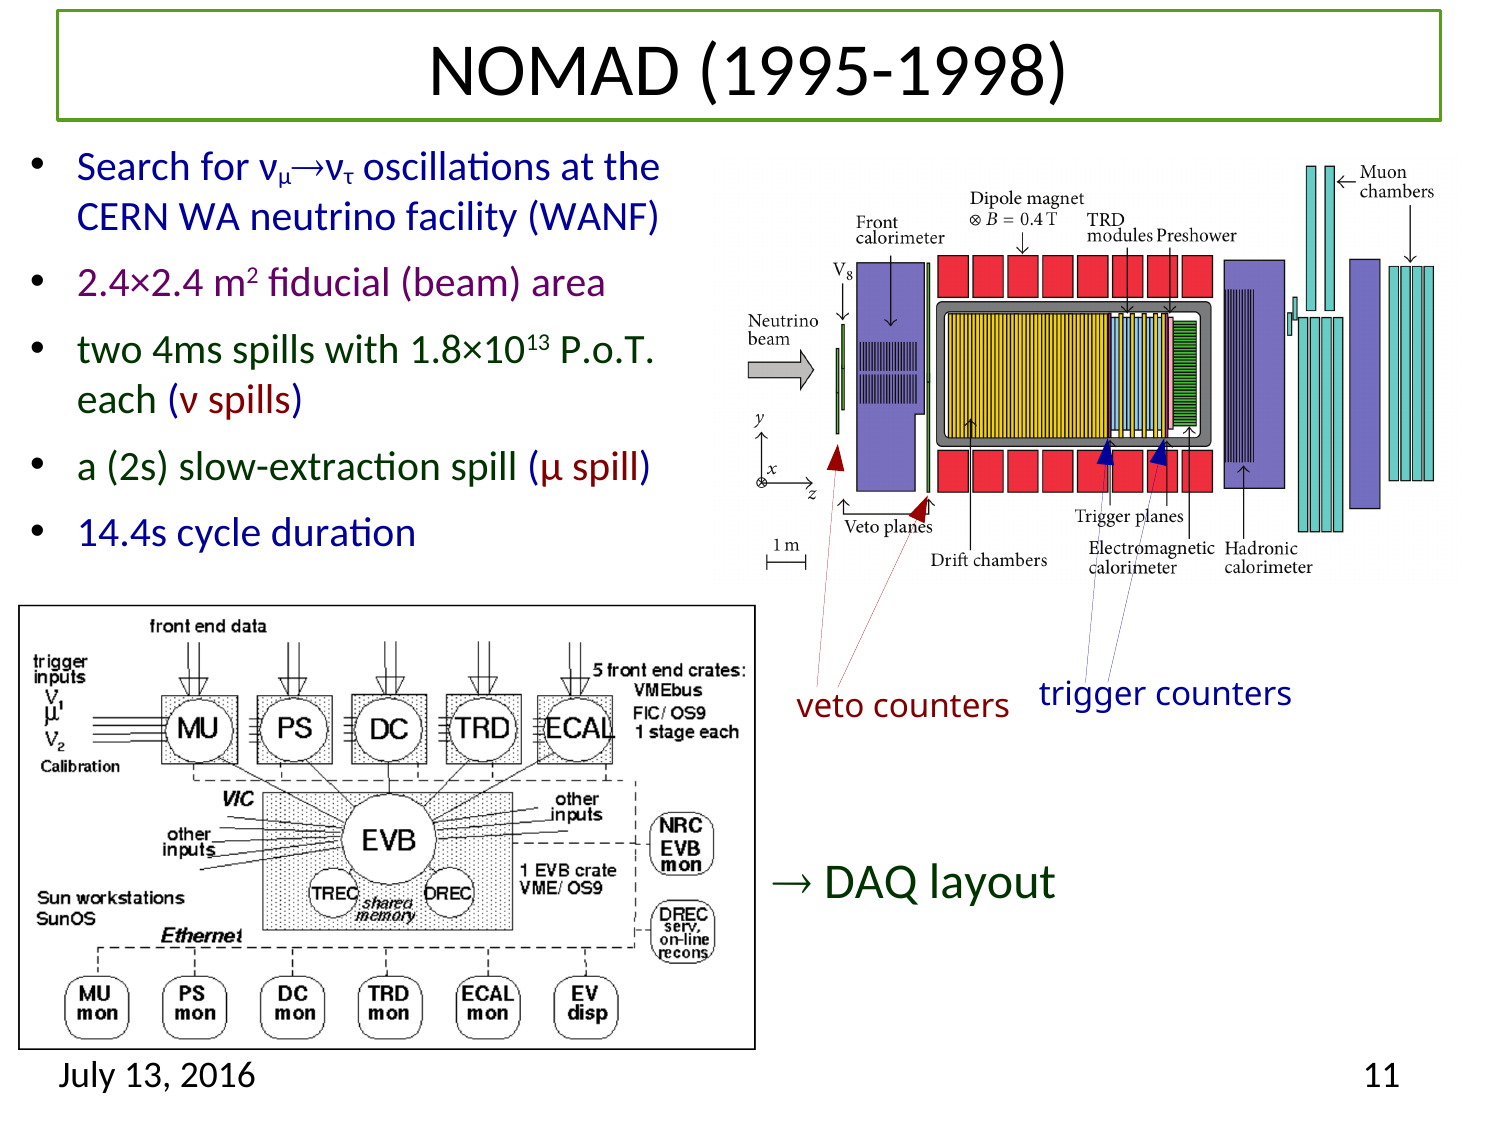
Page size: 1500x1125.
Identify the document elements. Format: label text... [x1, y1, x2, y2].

picture [710, 154, 1461, 584]
title NOMAD (1995-1998) [57, 10, 1441, 121]
list trigger counters [1024, 664, 1319, 722]
list veto counters [781, 676, 1051, 734]
picture [11, 597, 762, 1060]
title  DAQ layout [757, 795, 1097, 963]
list Search for νμντ oscillations at the CERN WA neutrino facility (WANF) 2.4×2.4 m2 fiducial (beam) area two 4ms spills with 1.8×1013 P.o.T. each (ν spills) a (2s) slow-extraction spill (μ spill) 14.4s cycle duration [15, 130, 706, 597]
